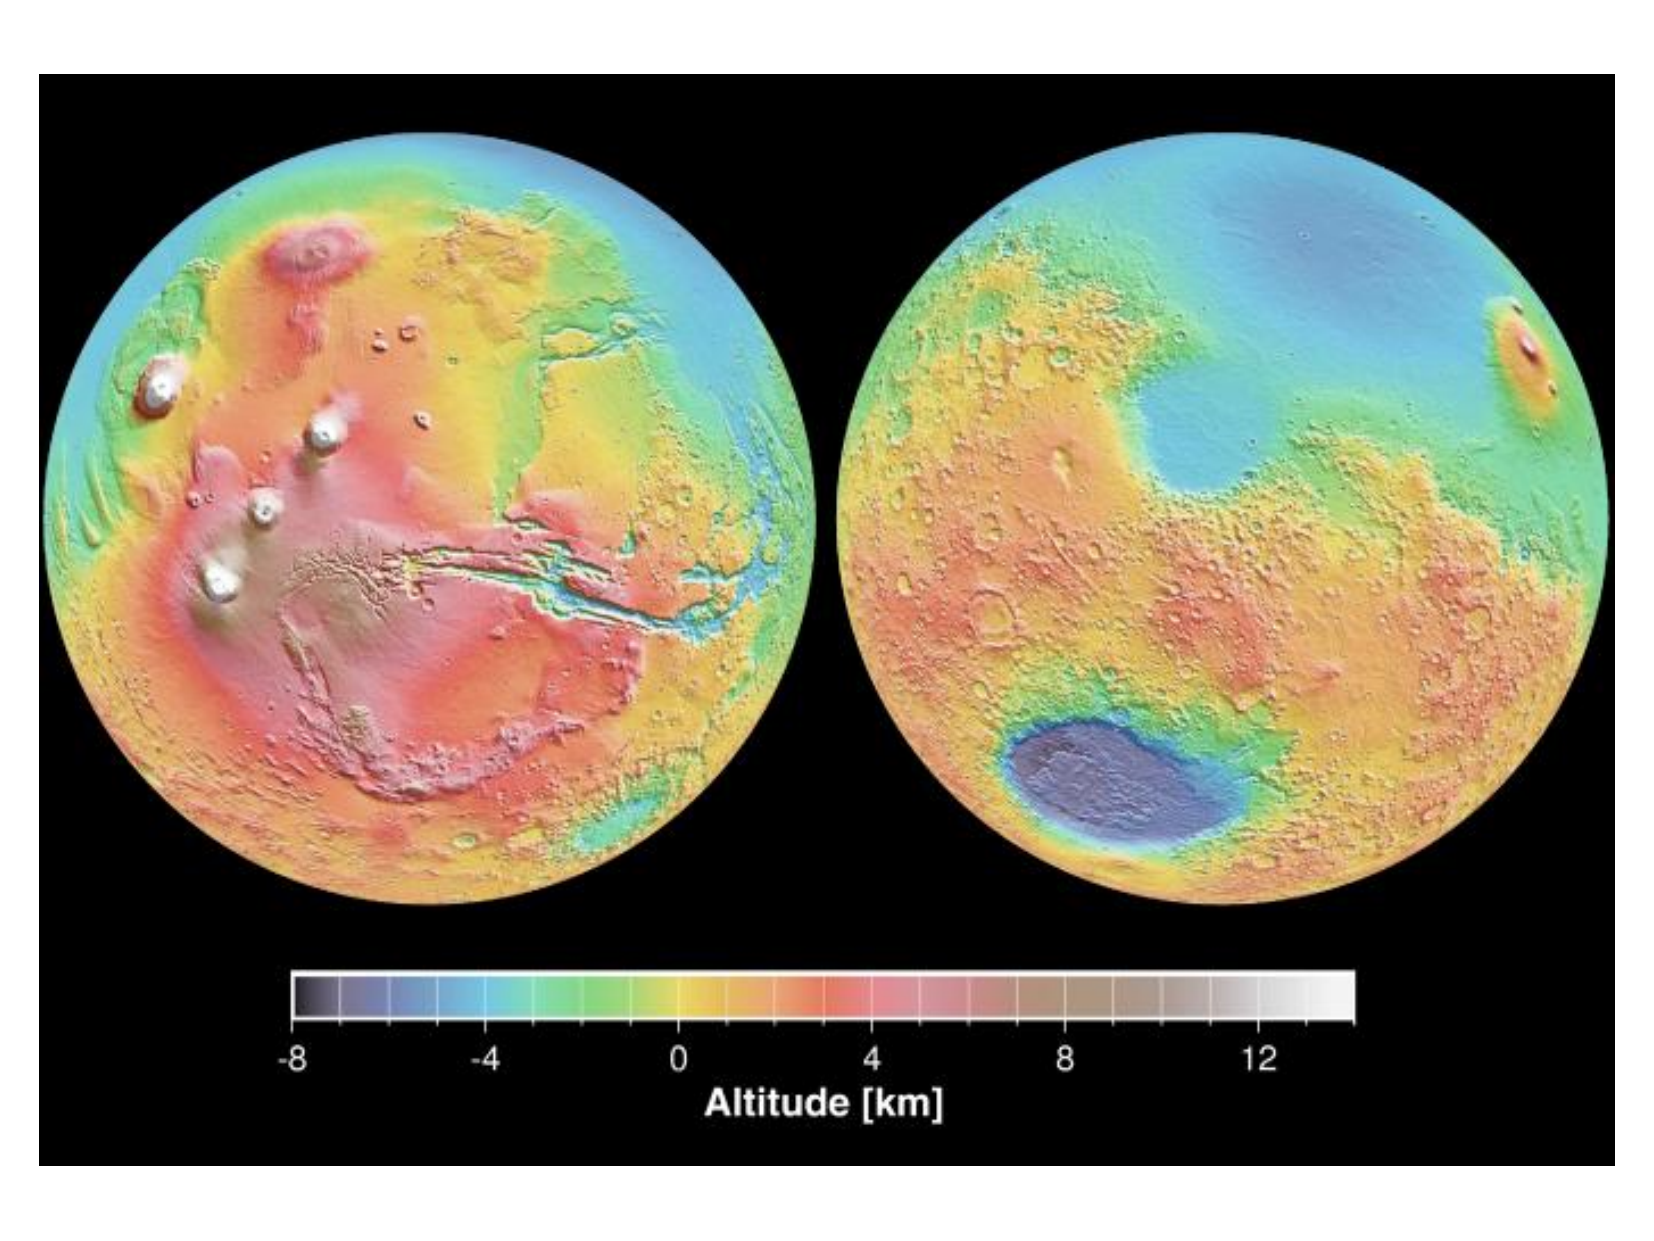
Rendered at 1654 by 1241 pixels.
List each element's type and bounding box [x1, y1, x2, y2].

picture [39, 74, 1615, 1166]
